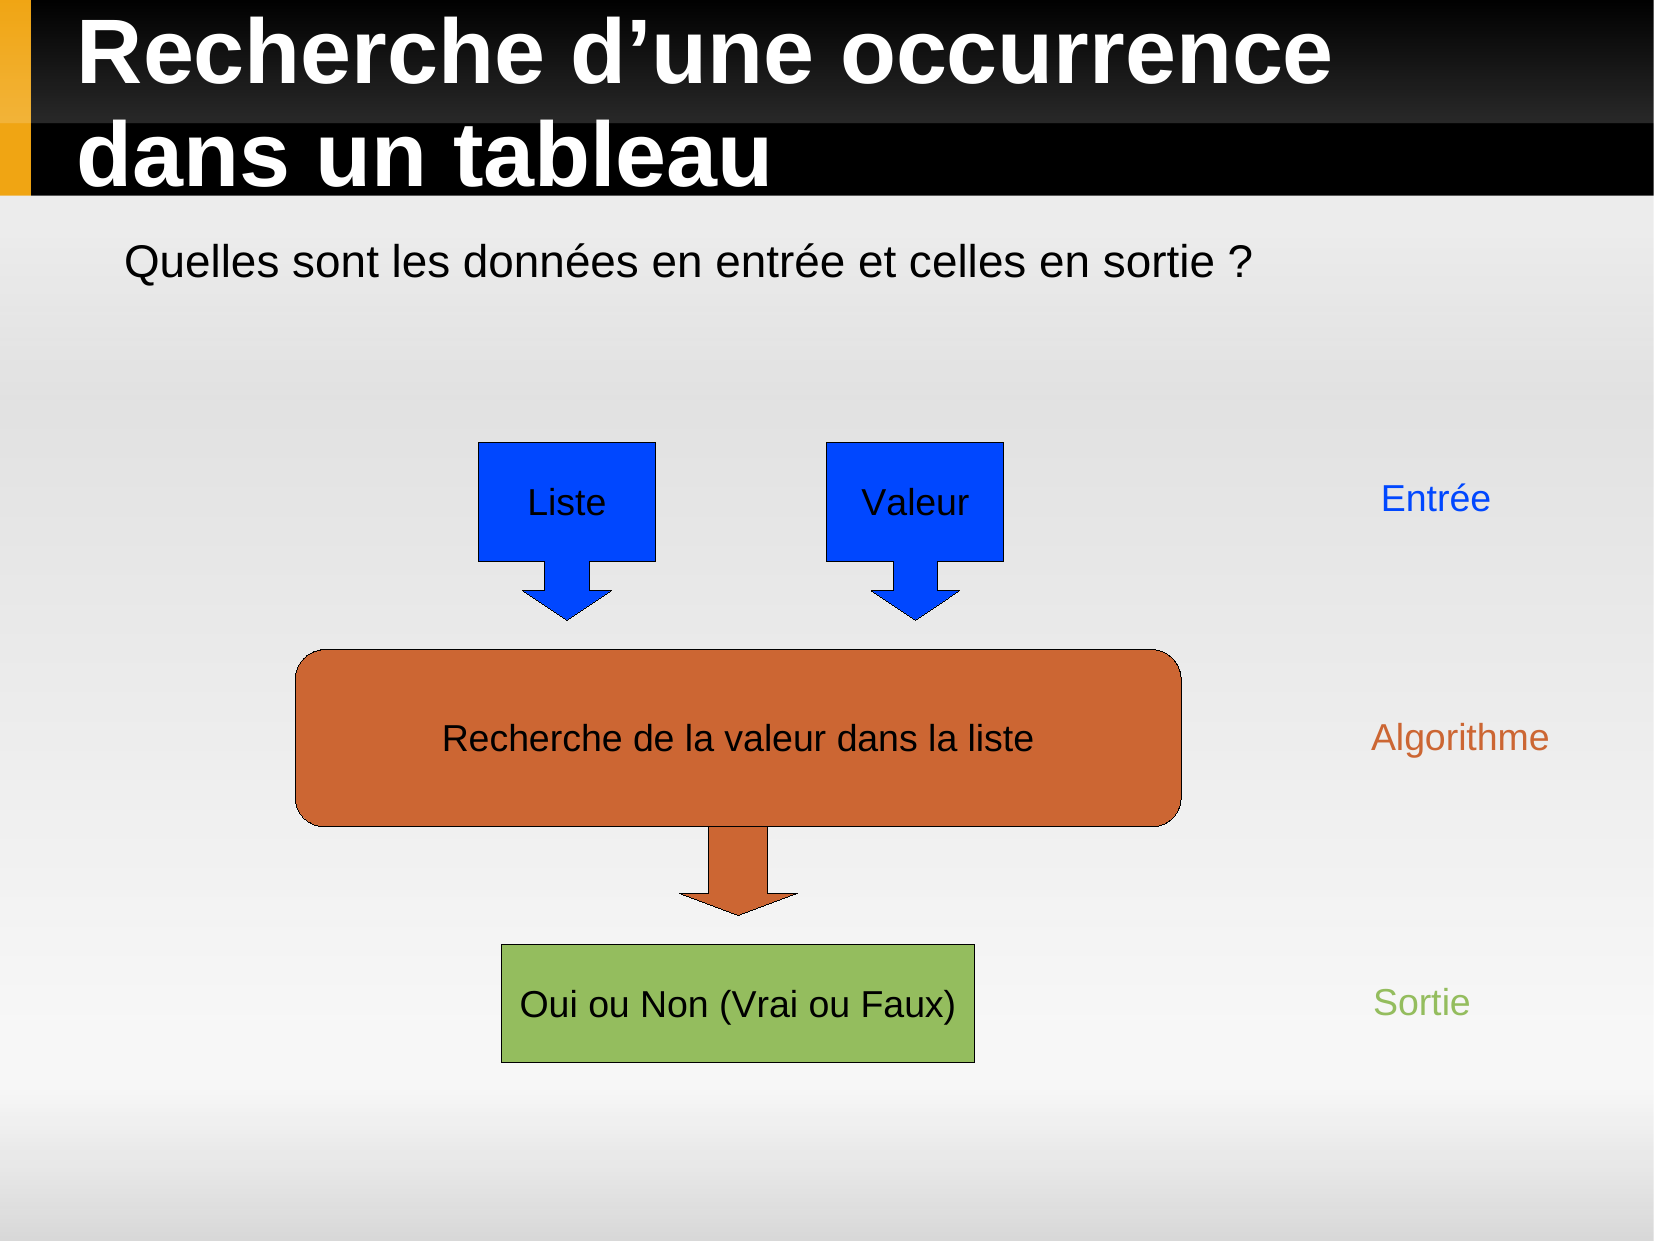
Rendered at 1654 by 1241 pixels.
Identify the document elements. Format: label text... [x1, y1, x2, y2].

text_box Valeur [826, 442, 1004, 621]
text_box Algorithme [1356, 708, 1565, 766]
text_box Sortie [1358, 974, 1486, 1034]
picture [0, 0, 1654, 1241]
list Quelles sont les données en entrée et celles en sortie ? [53, 236, 1595, 495]
text_box Recherche de la valeur dans la liste [295, 649, 1182, 827]
title Recherche d’une occurrence dans un tableau [76, 0, 1565, 208]
text_box Liste [478, 442, 656, 621]
text_box Entrée [1366, 470, 1506, 528]
text_box Oui ou Non (Vrai ou Faux) [501, 944, 975, 1063]
text_box [679, 826, 798, 916]
